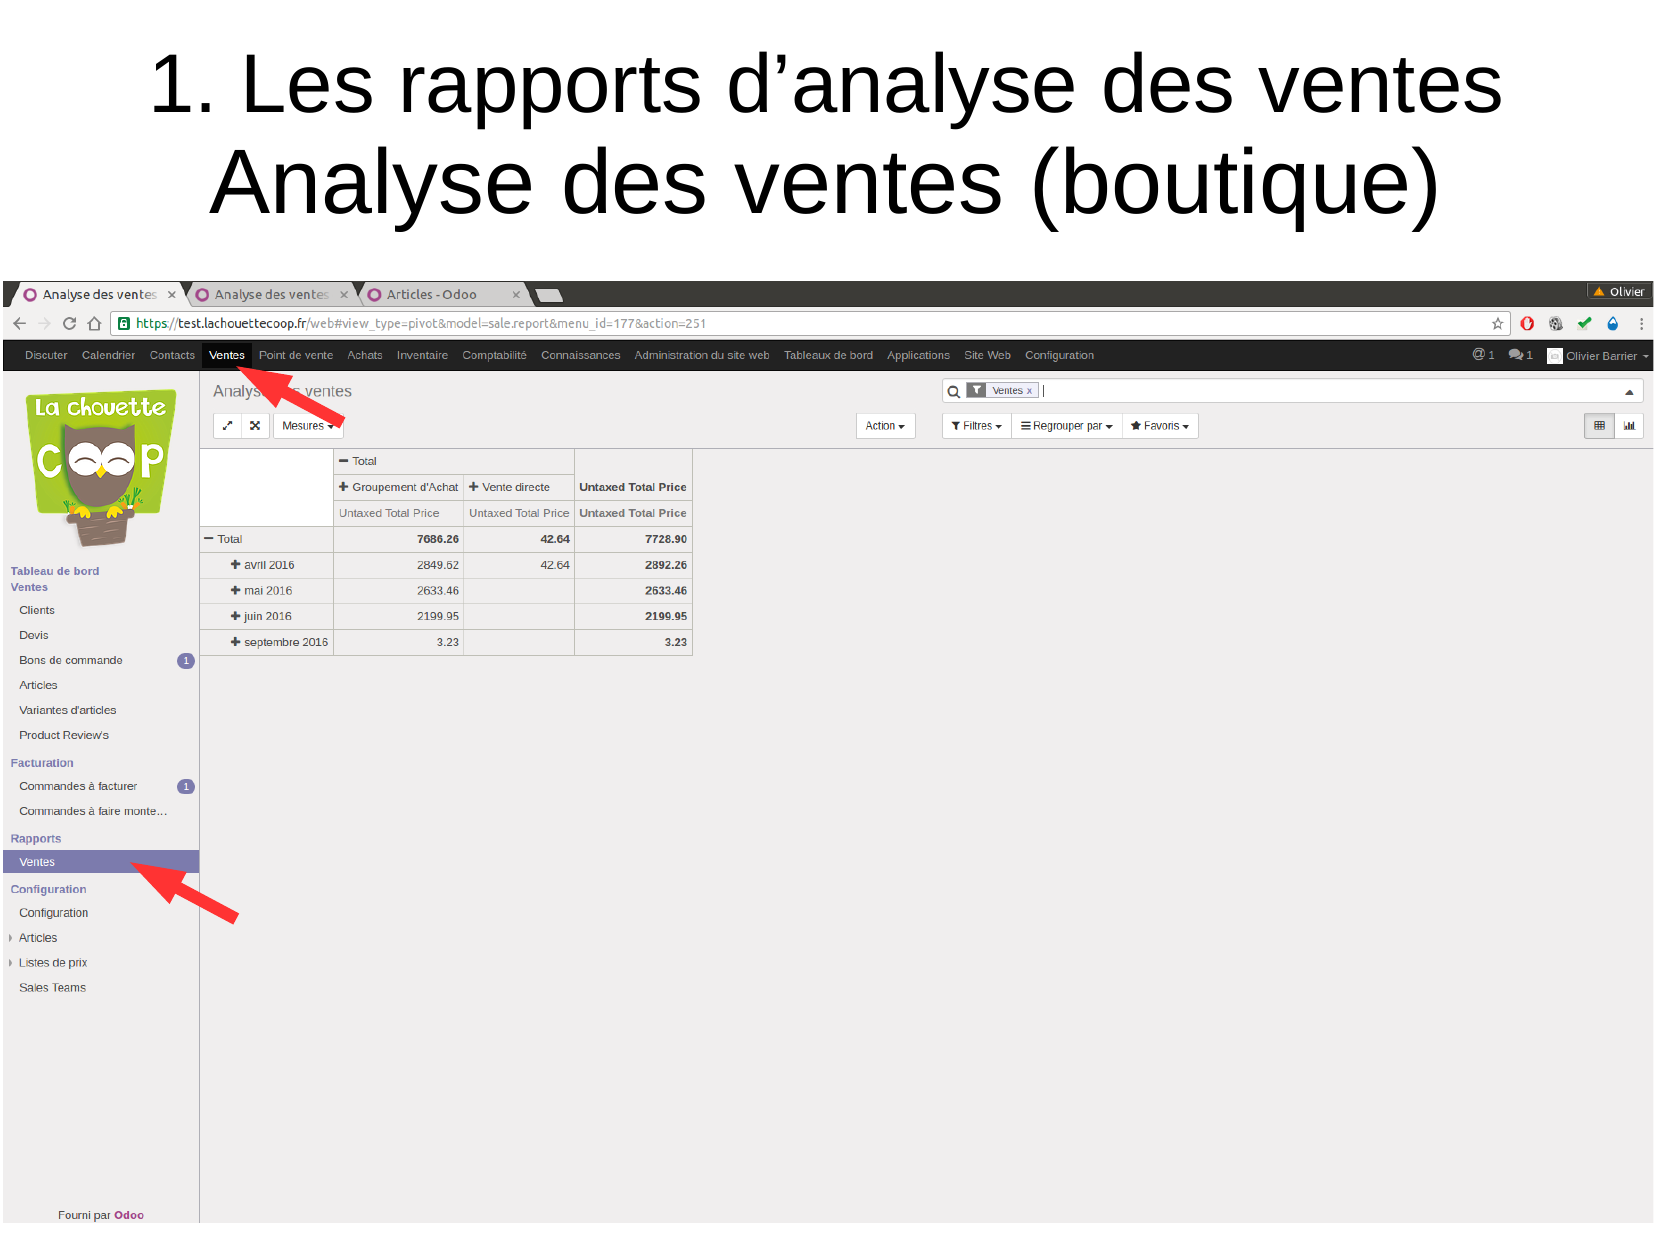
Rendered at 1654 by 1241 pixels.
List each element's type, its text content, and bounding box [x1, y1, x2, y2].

title 1. Les rapports d’analyse des ventes Analyse des ventes (boutique) [82, 31, 1571, 239]
picture [3, 281, 1654, 1223]
